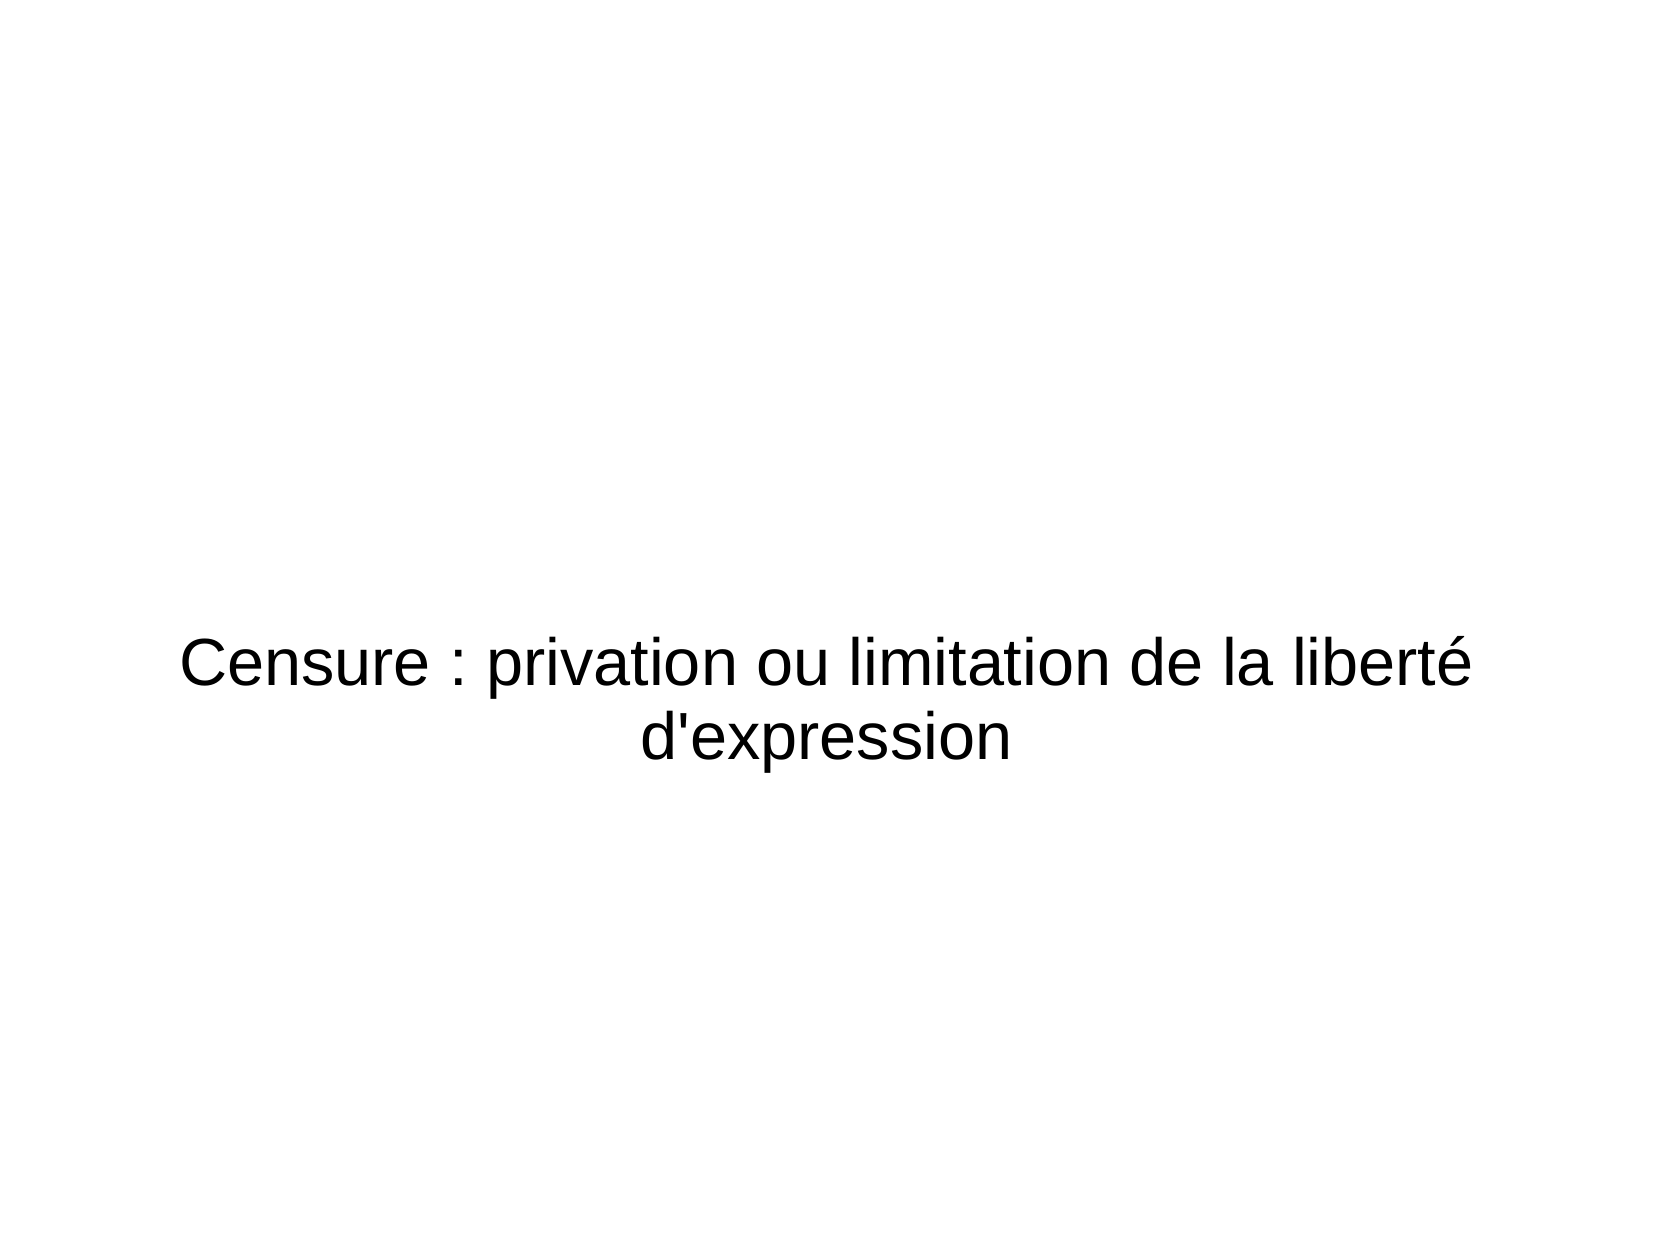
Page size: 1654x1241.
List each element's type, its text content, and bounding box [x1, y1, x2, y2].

subtitle Censure : privation ou limitation de la liberté d'expression [82, 297, 1571, 1102]
